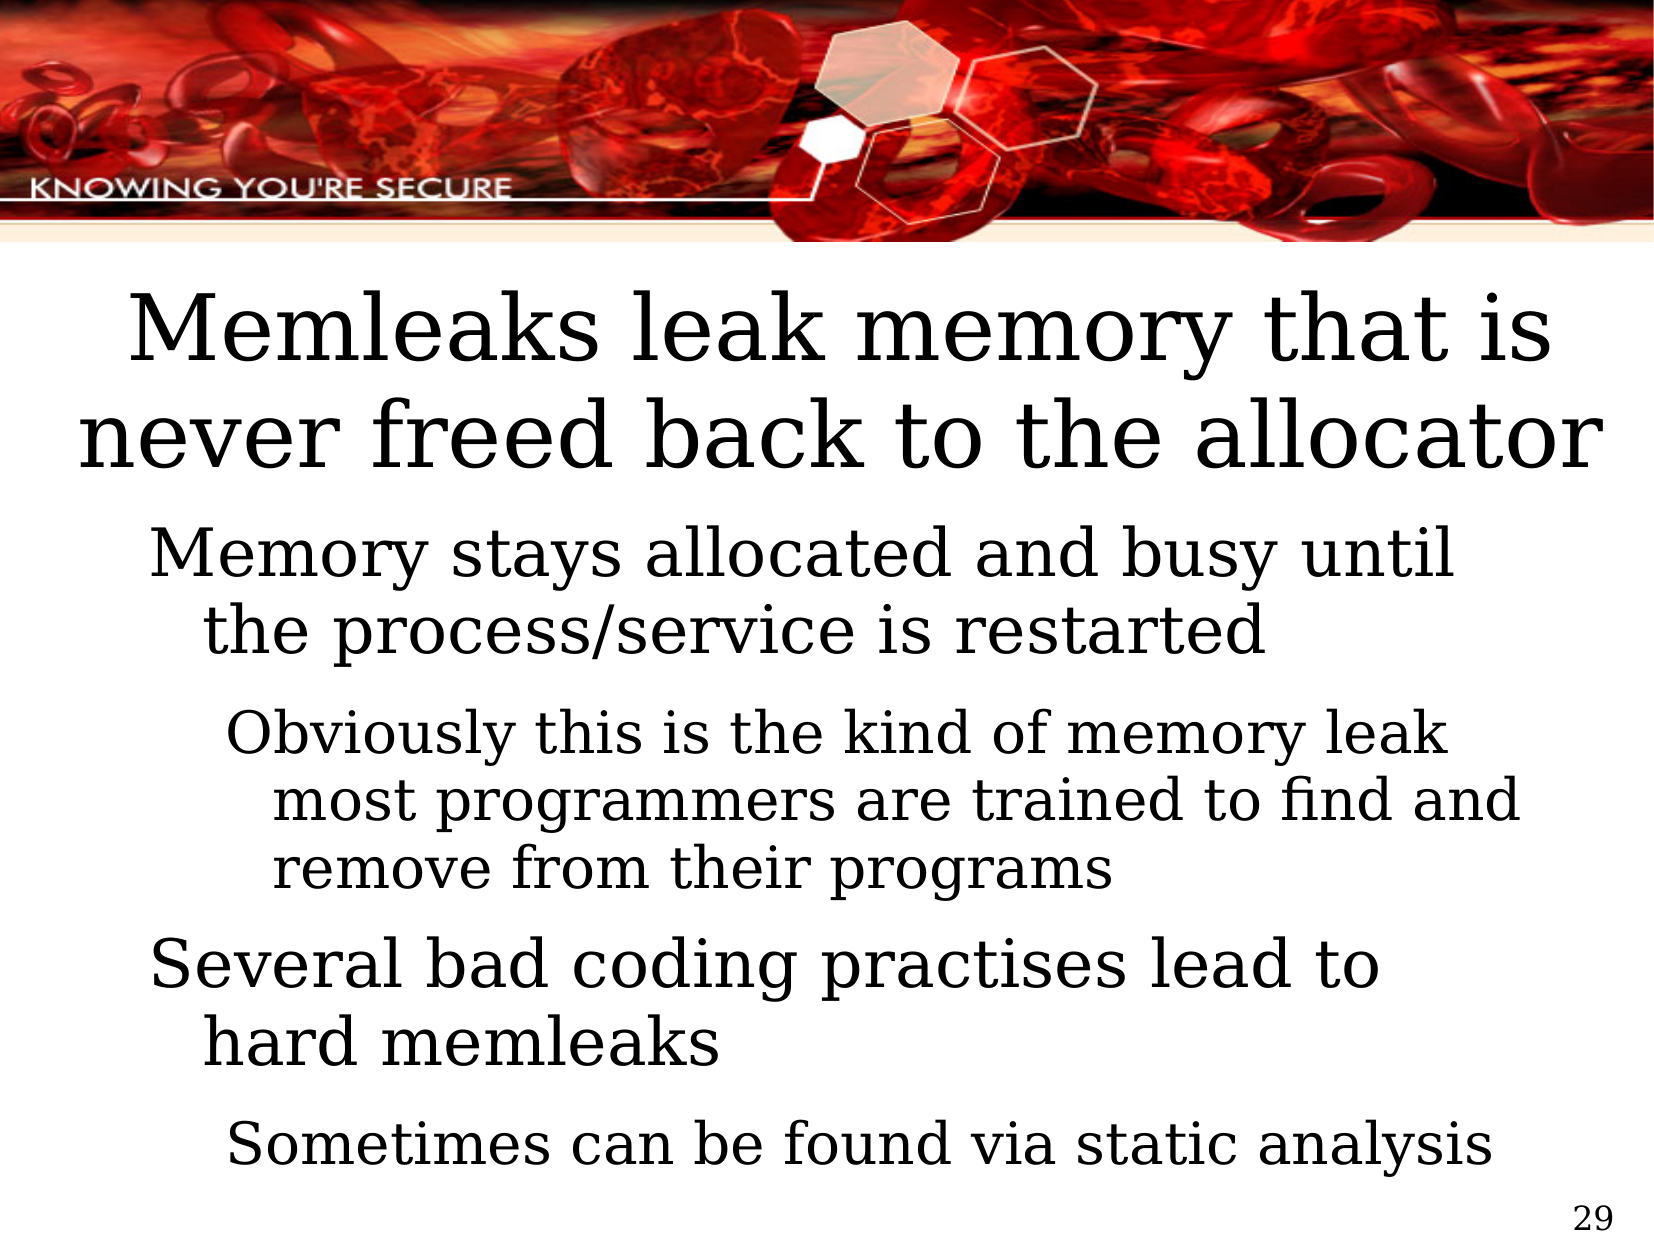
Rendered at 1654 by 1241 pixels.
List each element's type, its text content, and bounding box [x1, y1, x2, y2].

picture [0, 0, 1654, 242]
title Memleaks leak memory that is never freed back to the allocator [29, 274, 1654, 489]
list Memory stays allocated and busy until the process/service is restarted Obviously this is the kind of memory leak most programmers are trained to find and remove from their programs Several bad coding practises lead to hard memleaks Sometimes can be found via static analysis [131, 514, 1544, 1241]
